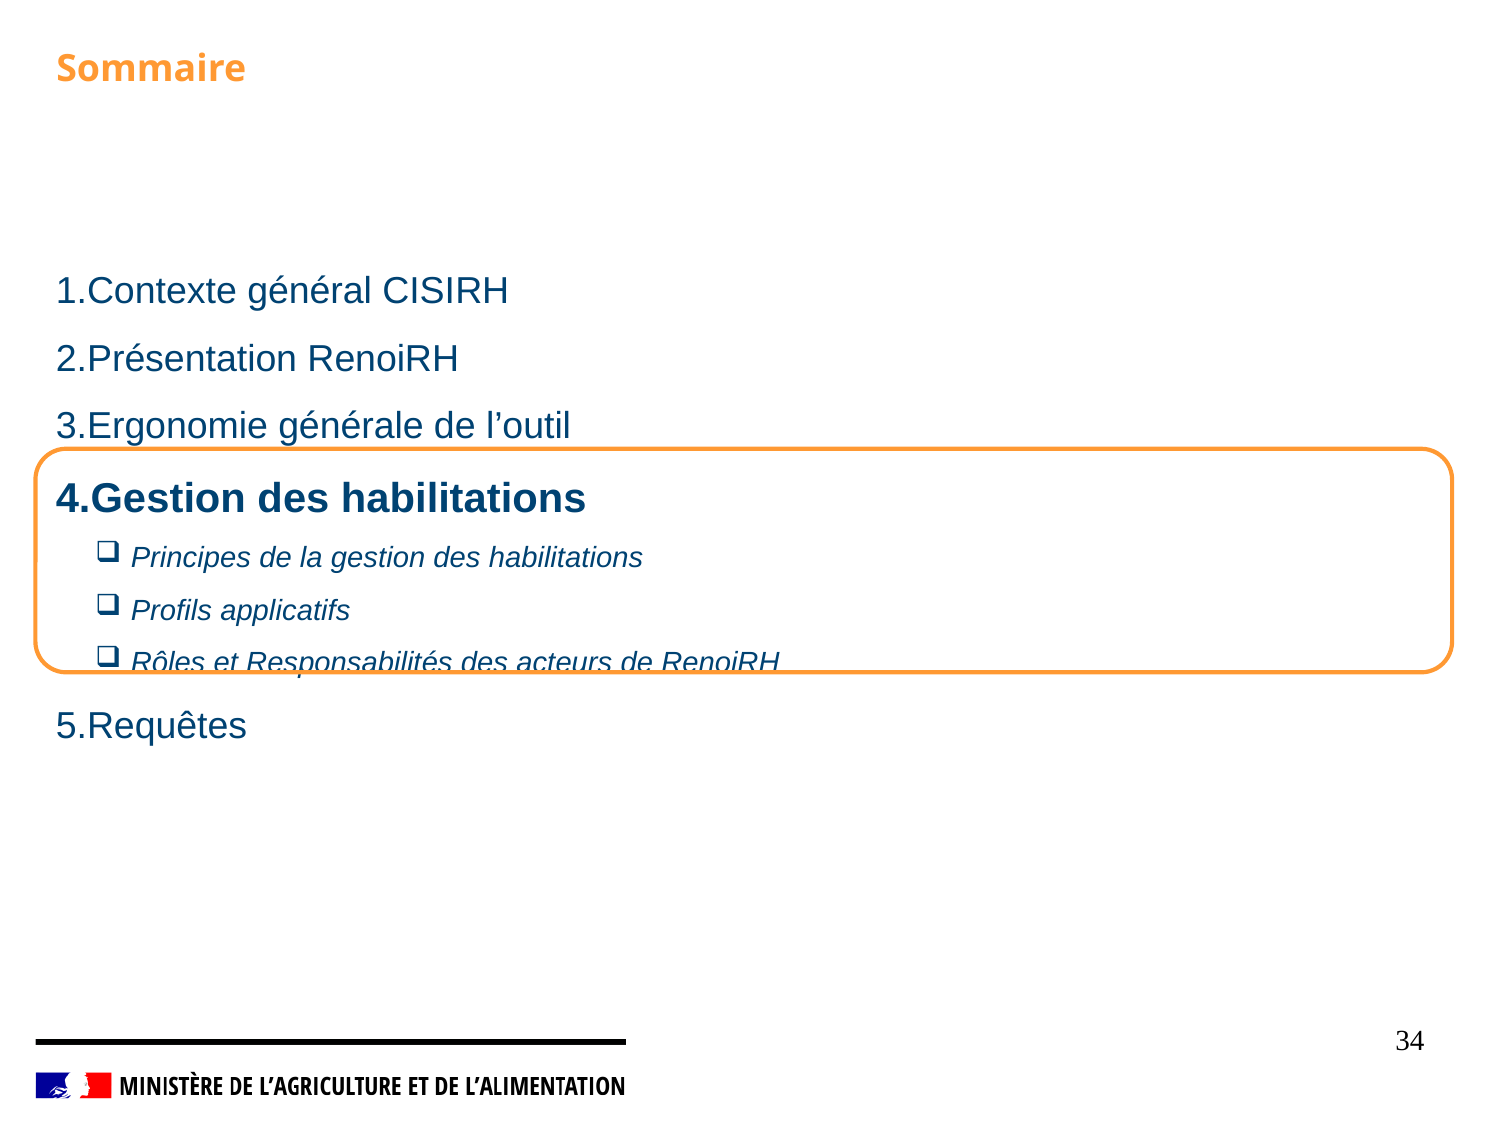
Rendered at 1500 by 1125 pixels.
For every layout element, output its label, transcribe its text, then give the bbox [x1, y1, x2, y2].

text_box Contexte général CISIRH Présentation RenoiRH Ergonomie générale de l’outil Gestion des habilitations Principes de la gestion des habilitations Profils applicatifs Rôles et Responsabilités des acteurs de RenoiRH Requêtes [41, 451, 1450, 670]
text_box Contexte général CISIRH Présentation RenoiRH Ergonomie générale de l’outil Gestion des habilitations Principes de la gestion des habilitations Profils applicatifs Rôles et Responsabilités des acteurs de RenoiRH Requêtes [41, 236, 1458, 673]
text_box Sommaire [41, 36, 1458, 142]
picture [35, 1039, 626, 1099]
